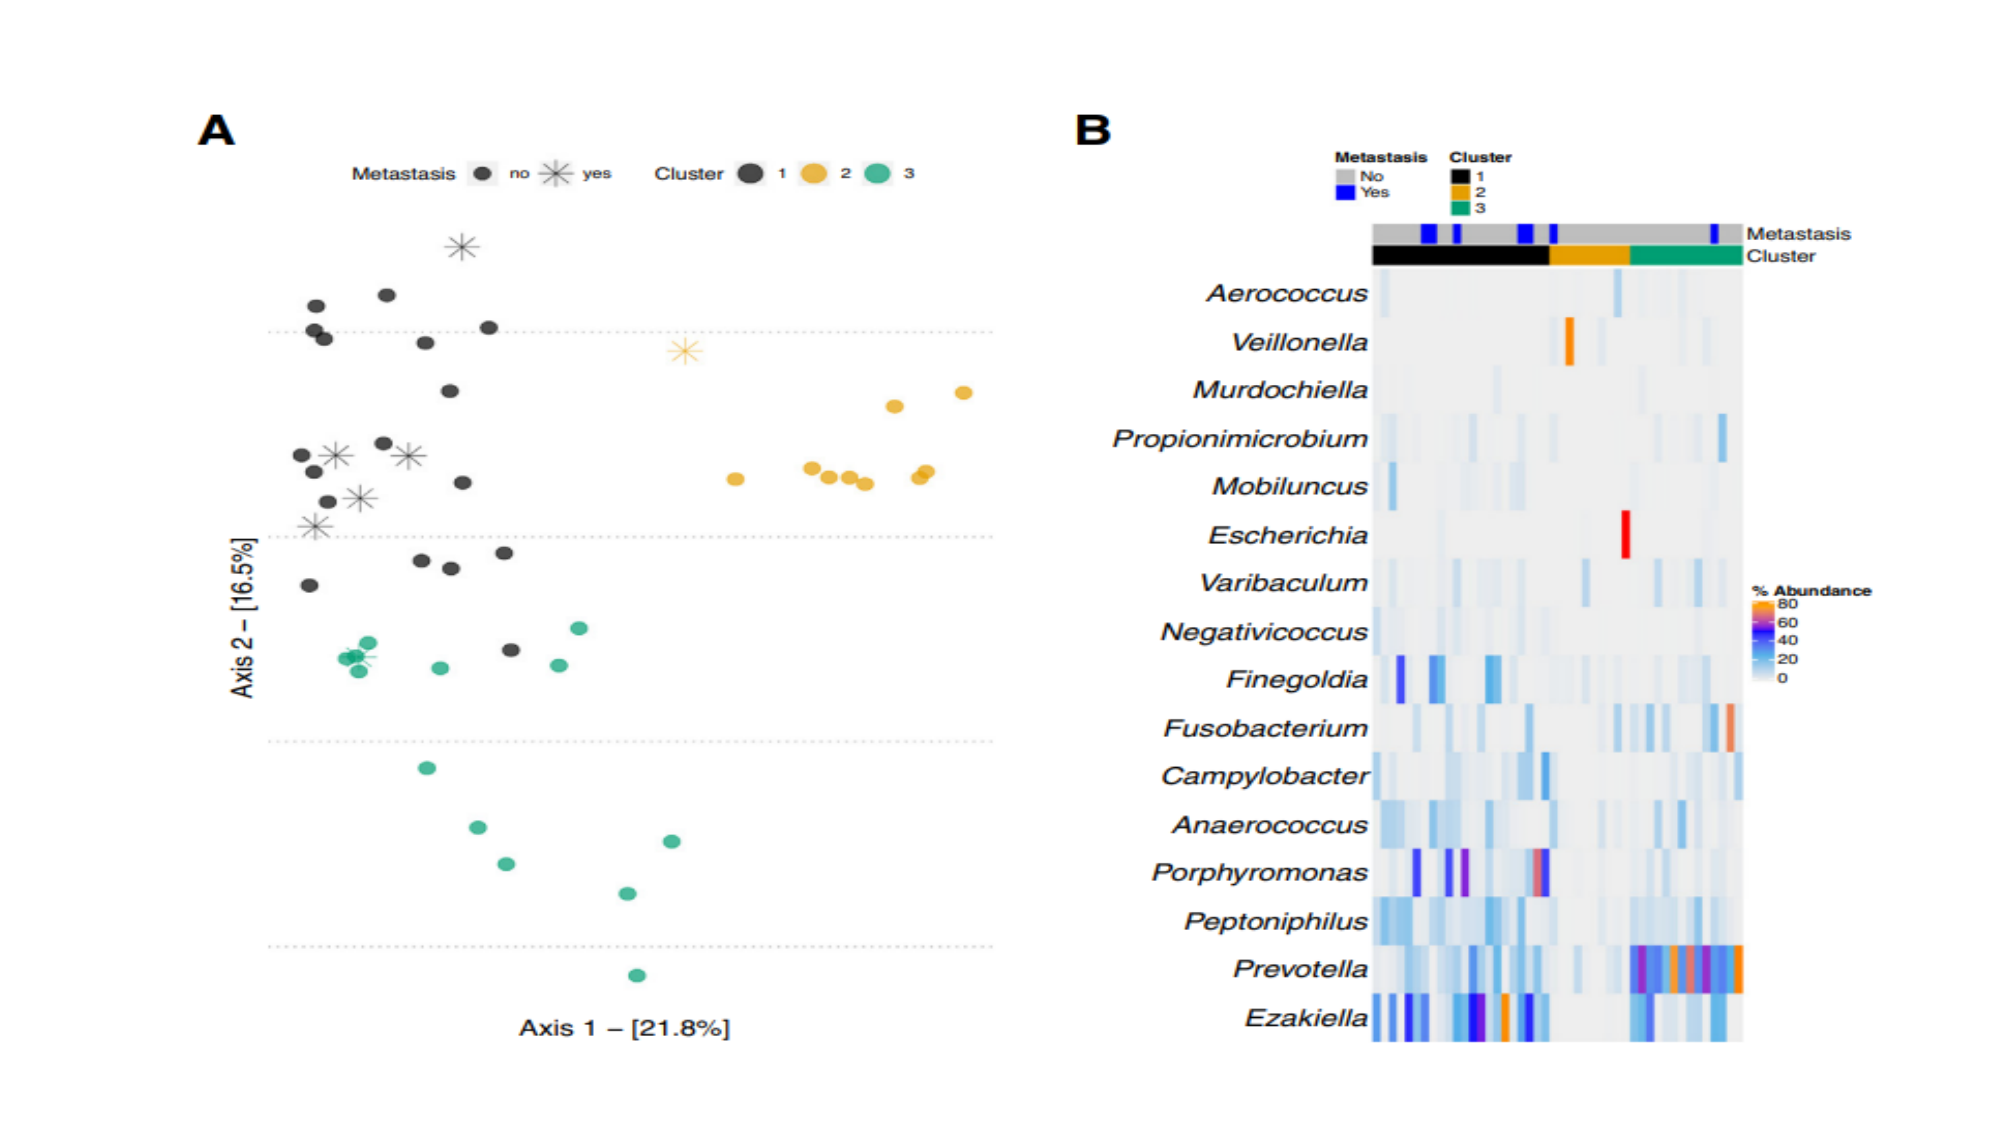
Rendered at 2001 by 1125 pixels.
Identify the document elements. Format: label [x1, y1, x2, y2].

picture [137, 59, 1911, 1074]
